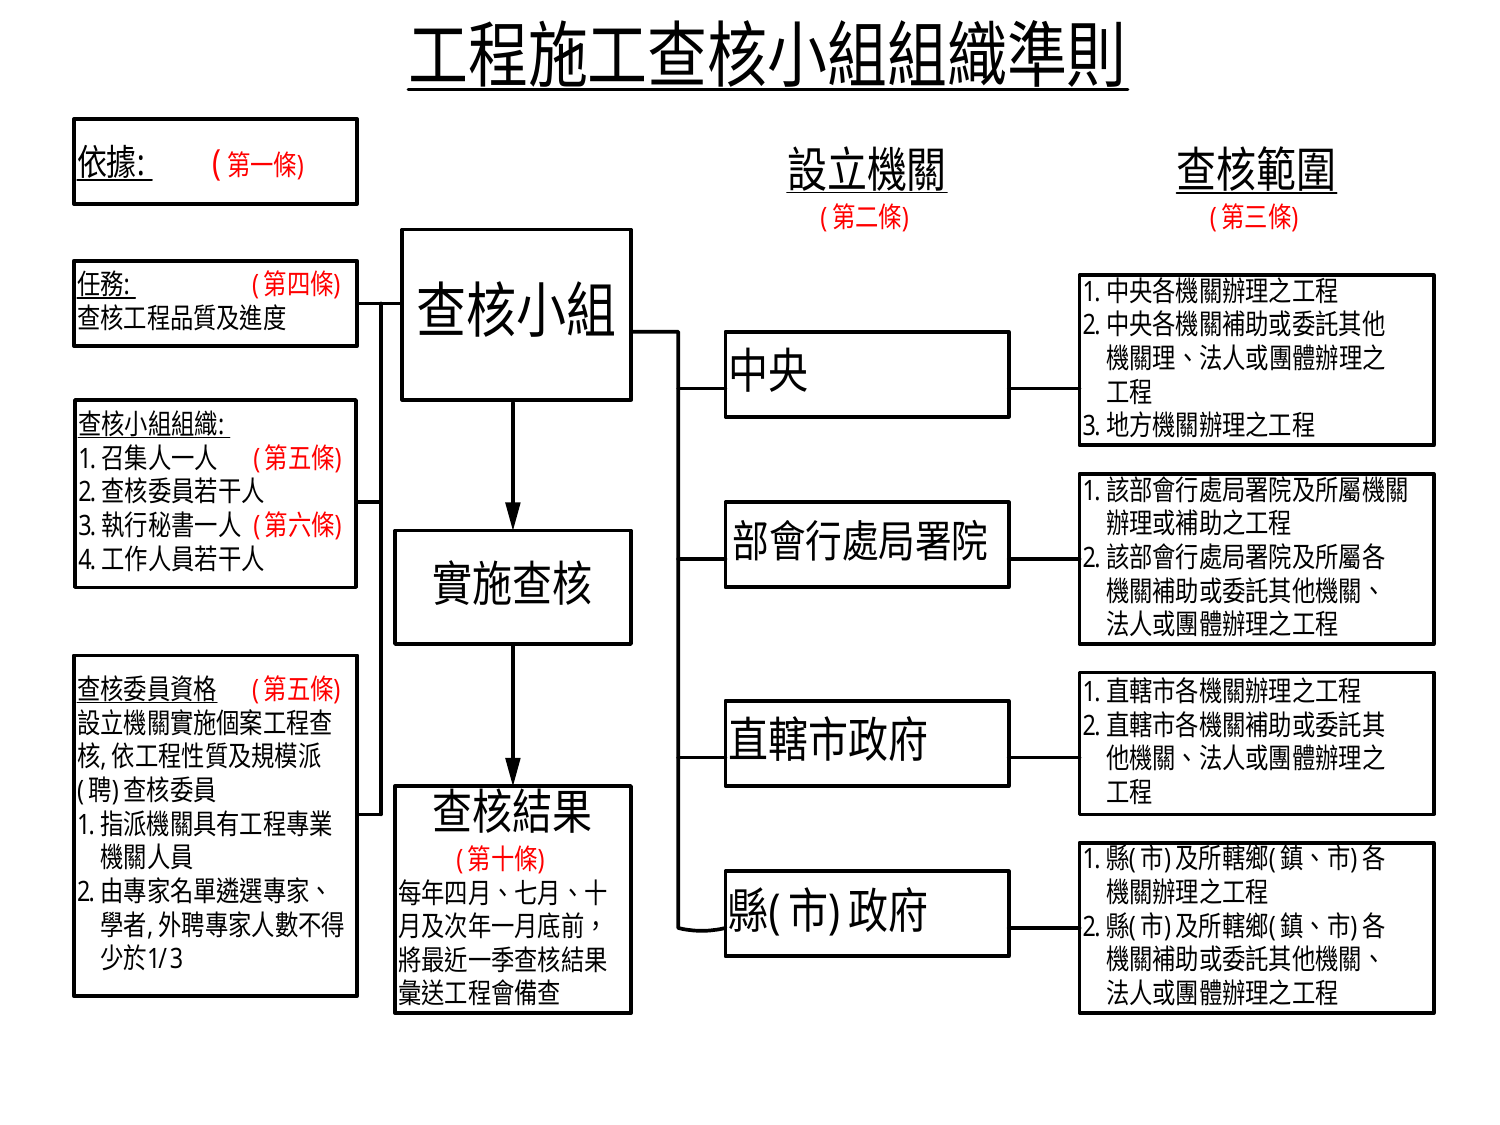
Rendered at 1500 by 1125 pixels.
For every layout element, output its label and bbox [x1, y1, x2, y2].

chart [62, 0, 1450, 1044]
